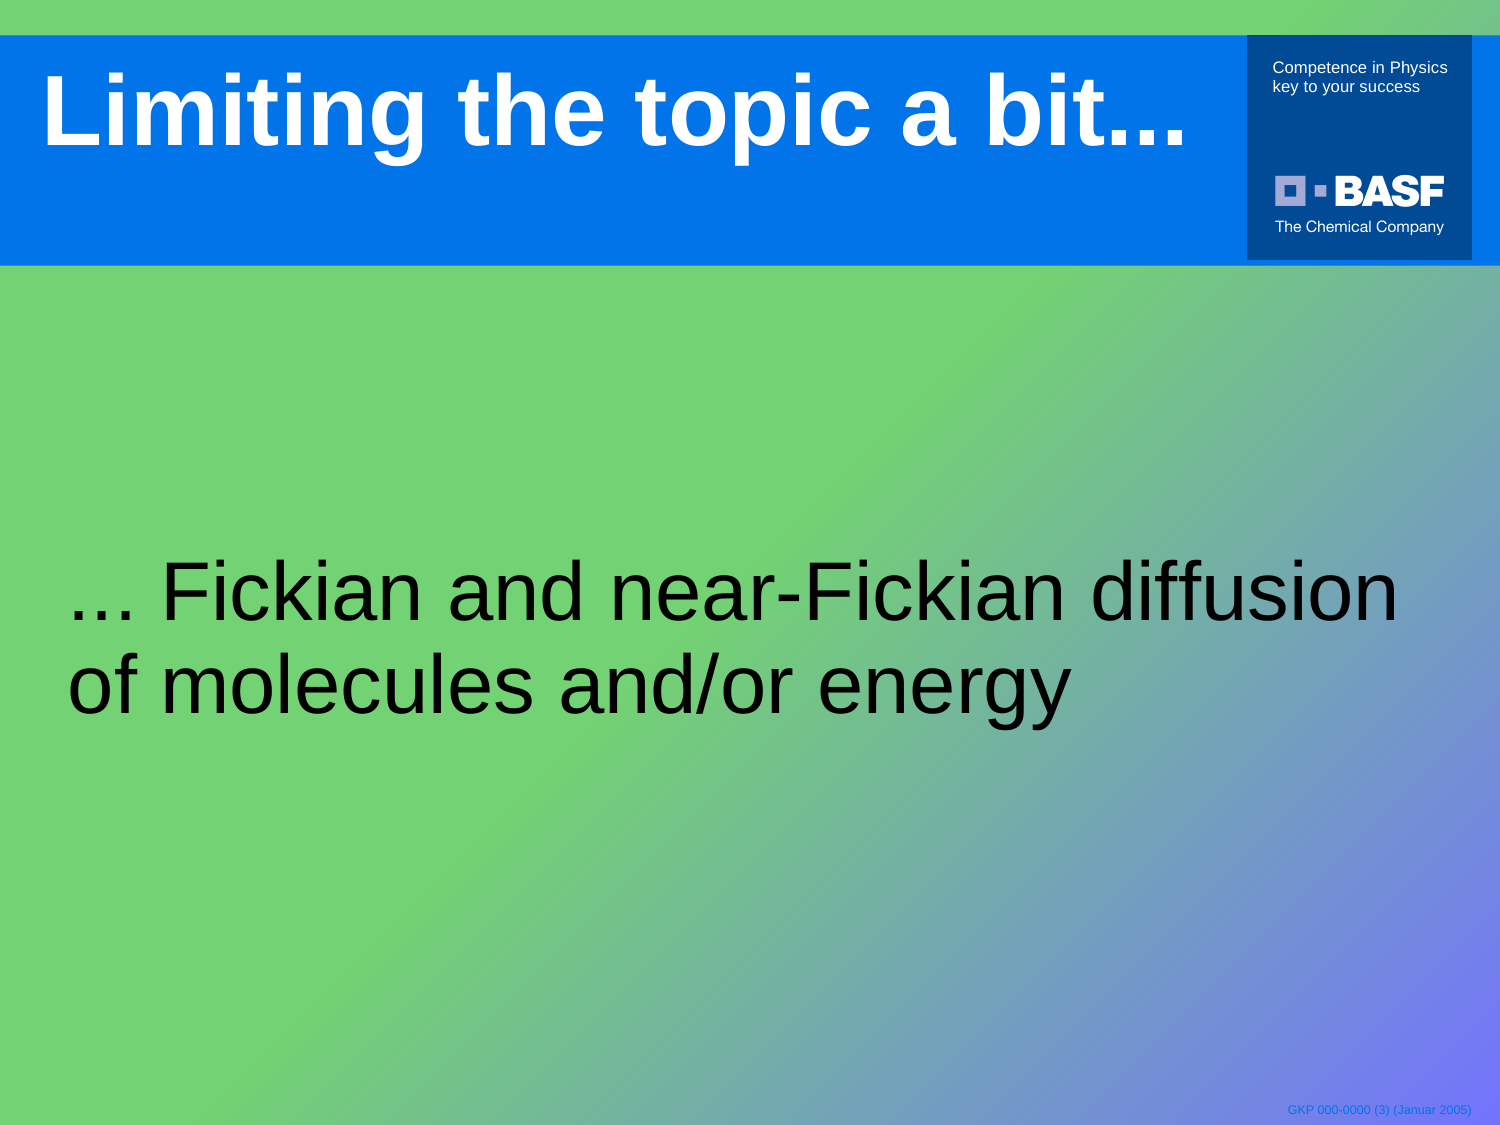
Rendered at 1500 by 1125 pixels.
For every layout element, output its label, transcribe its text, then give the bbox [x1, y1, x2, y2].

title Limiting the topic a bit... [27, 54, 1232, 246]
picture [1247, 35, 1472, 260]
text_box ... Fickian and near-Fickian diffusion of molecules and/or energy [53, 537, 1417, 739]
title Going micro and nano: approaching the apparent dwarf [1438, 1063, 1500, 1125]
